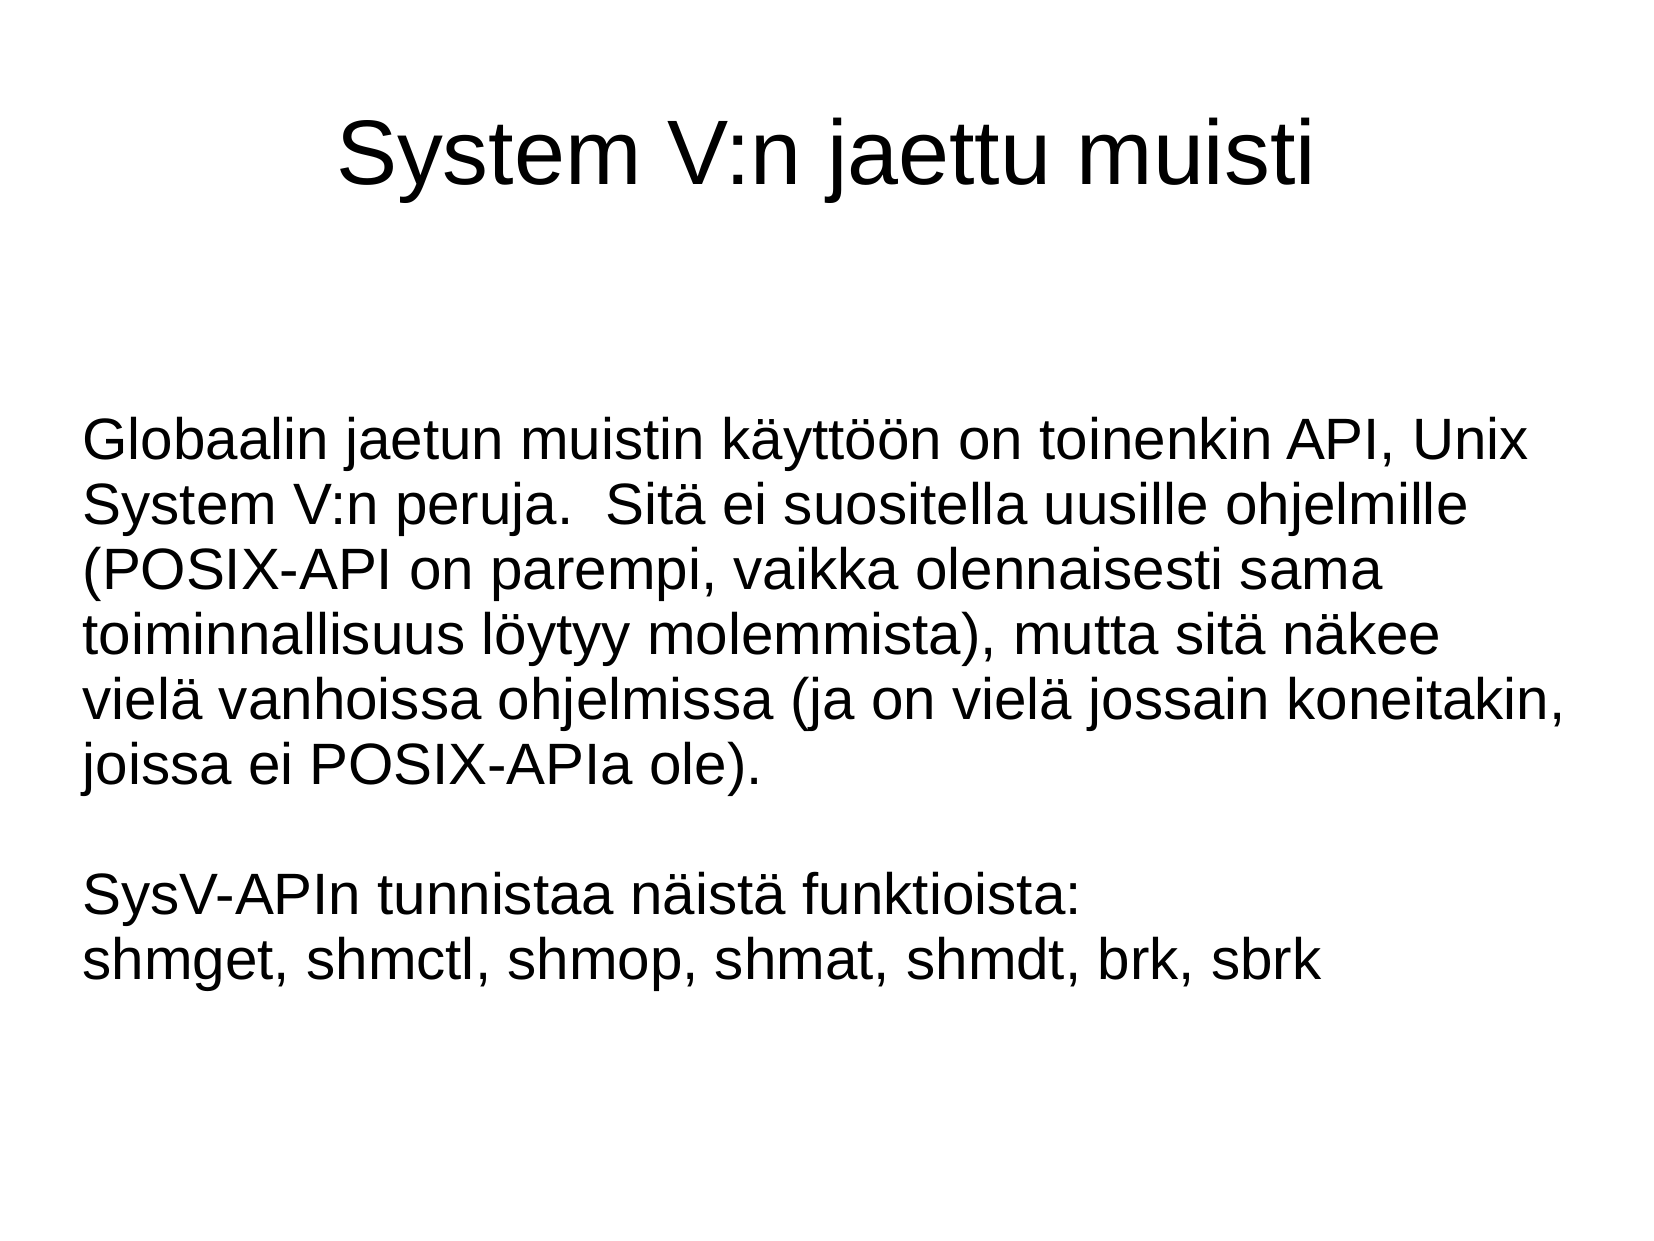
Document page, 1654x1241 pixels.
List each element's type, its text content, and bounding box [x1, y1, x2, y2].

subtitle Globaalin jaetun muistin käyttöön on toinenkin API, Unix System V:n peruja. Sitä ei suositella uusille ohjelmille (POSIX-API on parempi, vaikka olennaisesti sama toiminnallisuus löytyy molemmista), mutta sitä näkee vielä vanhoissa ohjelmissa (ja on vielä jossain koneitakin, joissa ei POSIX-APIa ole). SysV-APIn tunnistaa näistä funktioista: shmget, shmctl, shmop, shmat, shmdt, brk, sbrk [82, 297, 1571, 1102]
title System V:n jaettu muisti [82, 56, 1571, 250]
